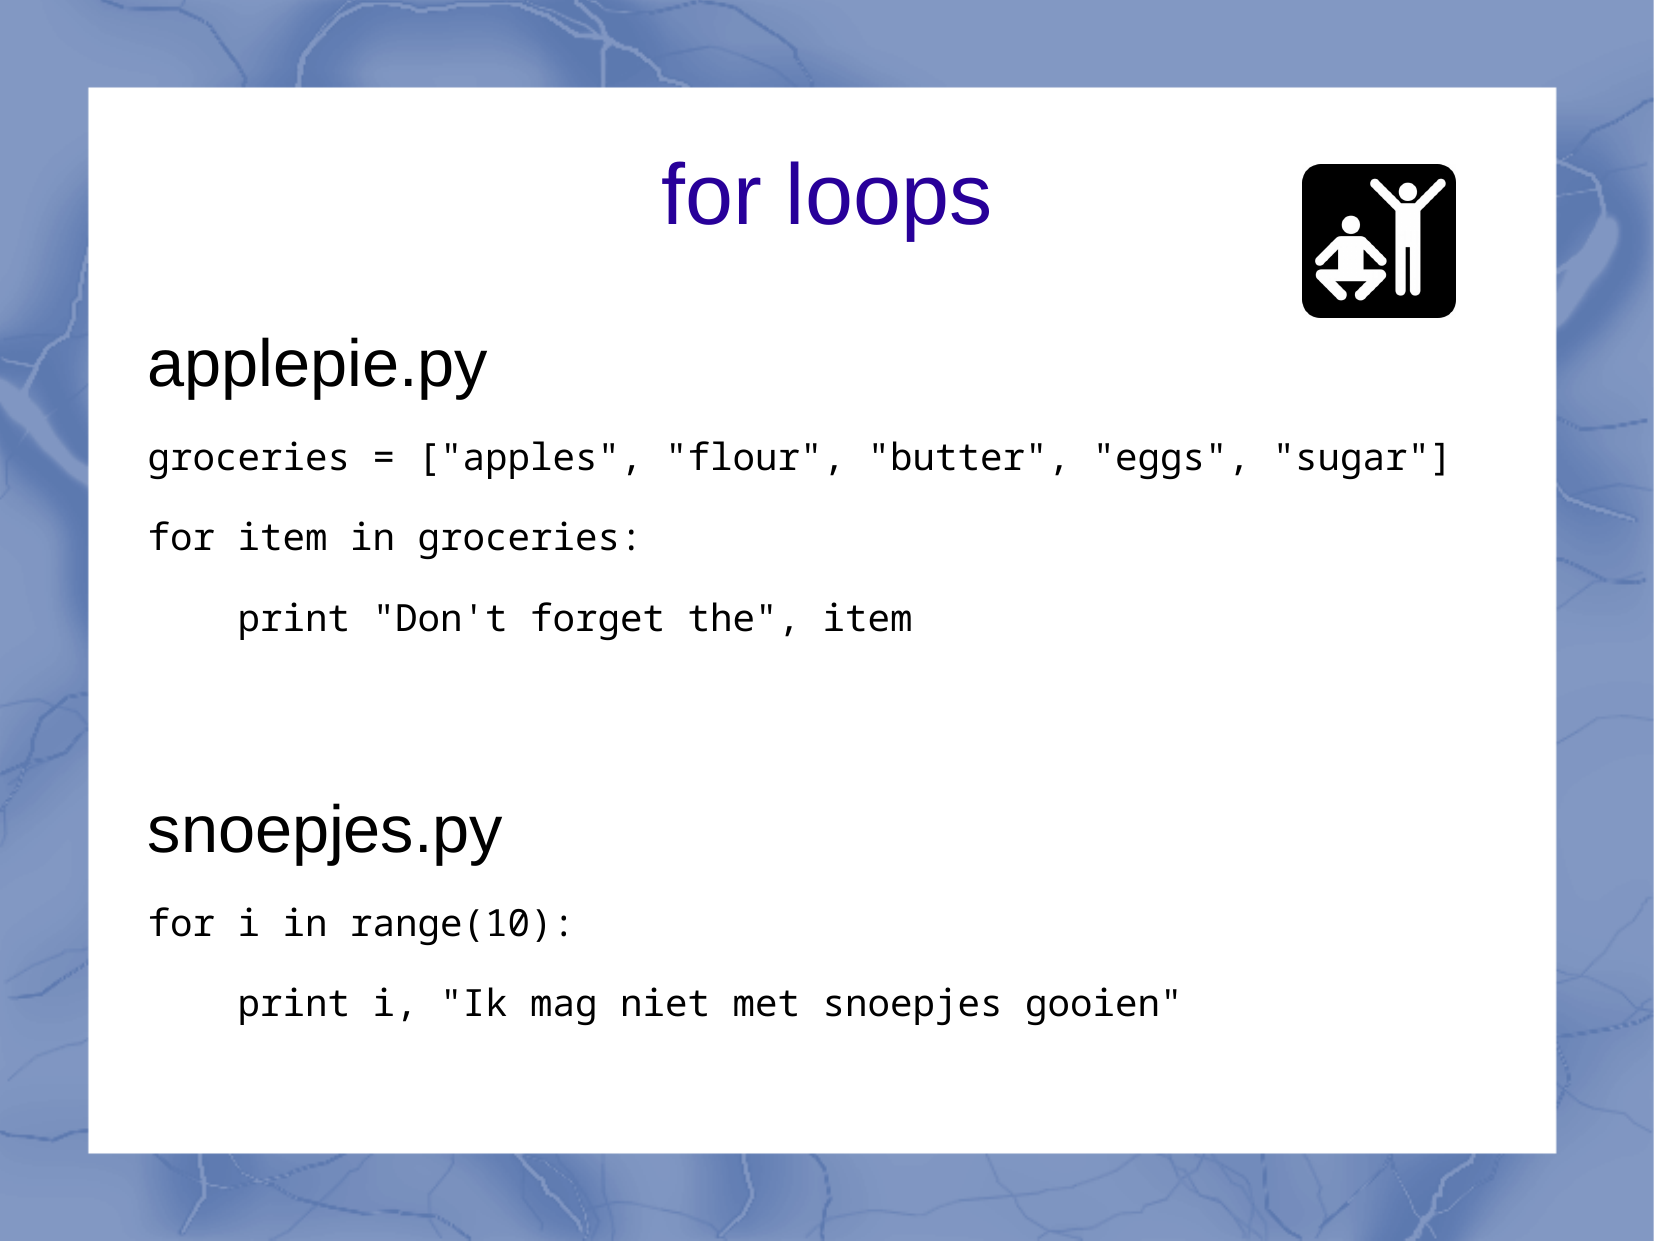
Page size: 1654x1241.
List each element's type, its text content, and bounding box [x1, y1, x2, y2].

list applepie.py groceries = ["apples", "flour", "butter", "eggs", "sugar"] for item in groceries: print "Don't forget the", item snoepjes.py for i in range(10): print i, "Ik mag niet met snoepjes gooien" [147, 325, 1506, 1085]
title for loops [118, 90, 1536, 298]
picture [0, 0, 1654, 1241]
